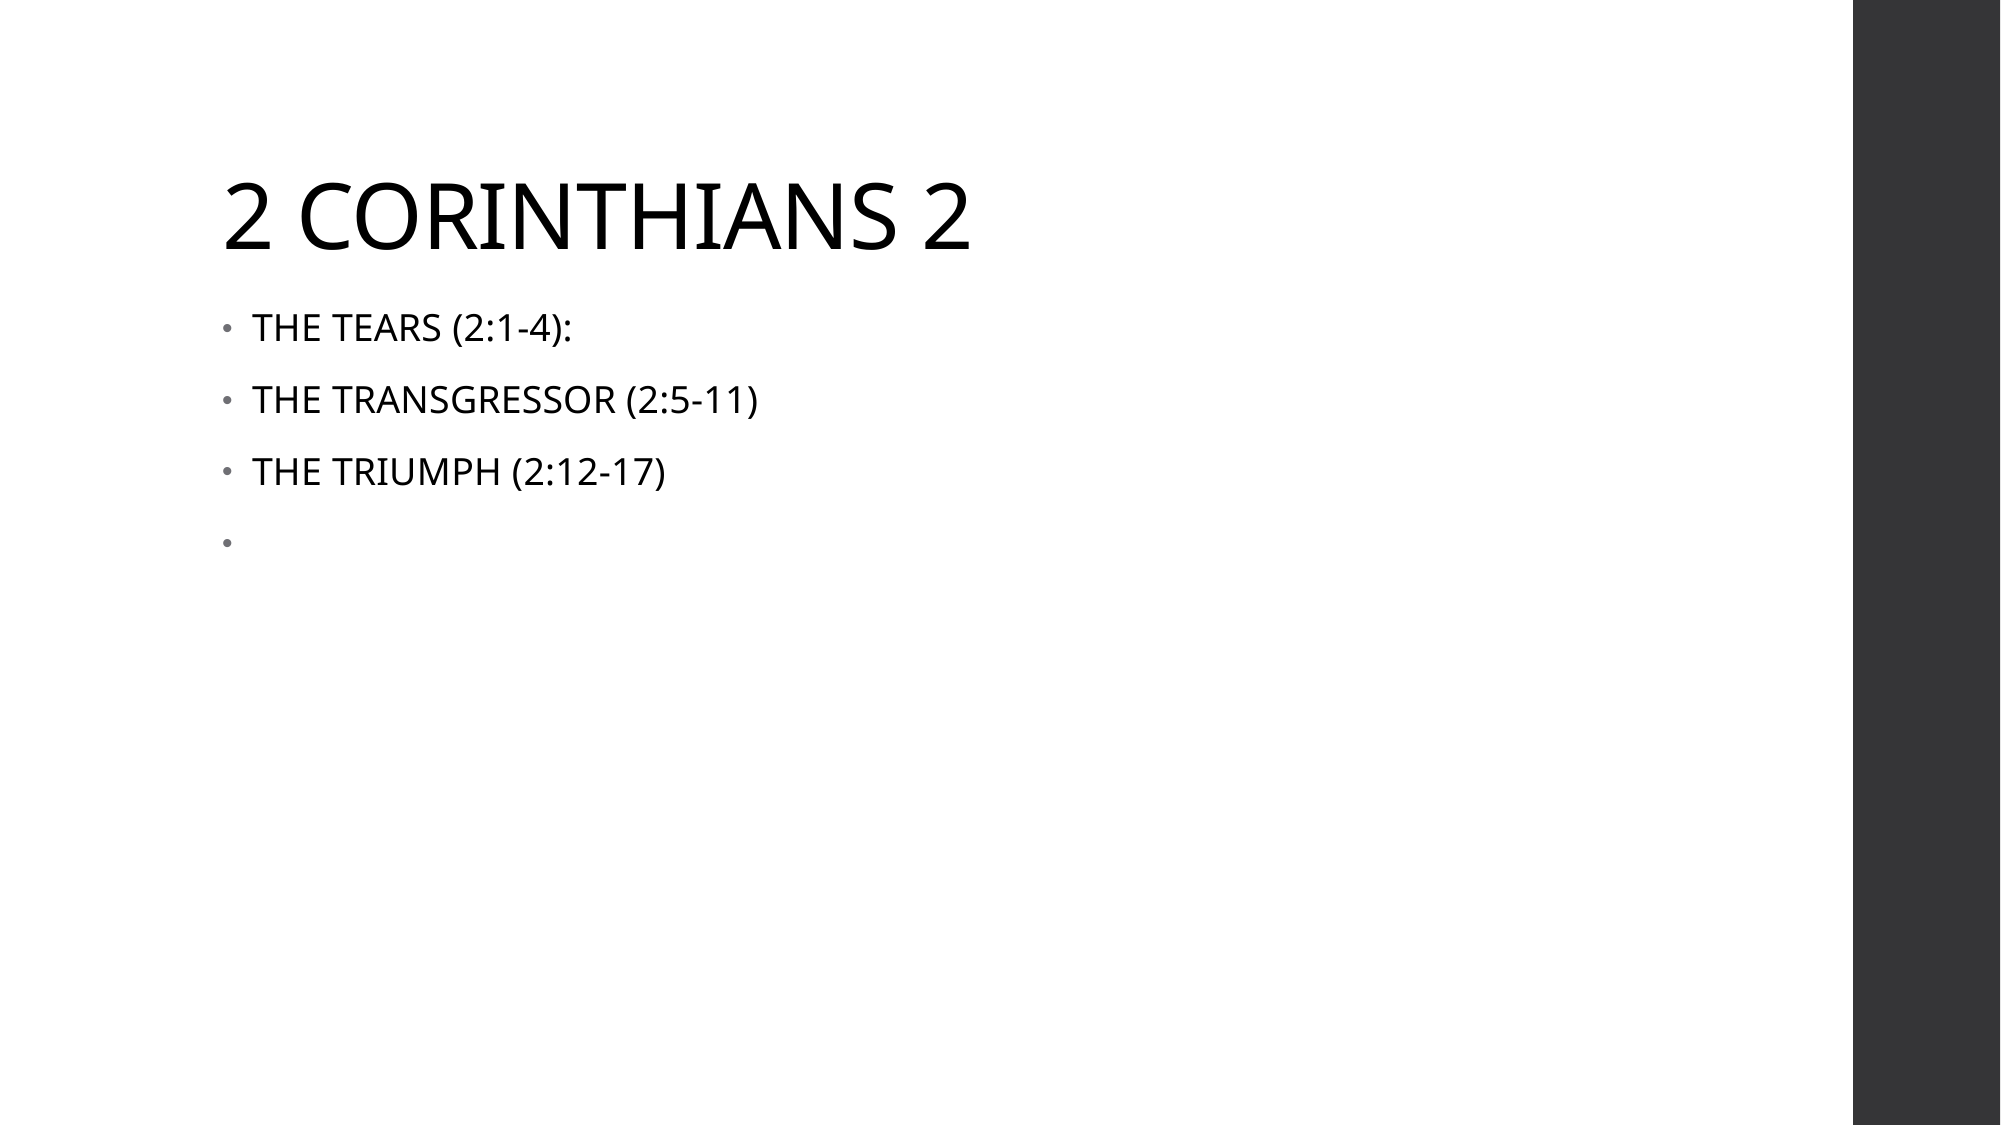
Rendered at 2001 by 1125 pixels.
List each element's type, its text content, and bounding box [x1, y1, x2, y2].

title 2 CORINTHIANS 2 [206, 60, 1797, 278]
list THE TEARS (2:1-4): THE TRANSGRESSOR (2:5-11) THE TRIUMPH (2:12-17) [206, 299, 1617, 1014]
